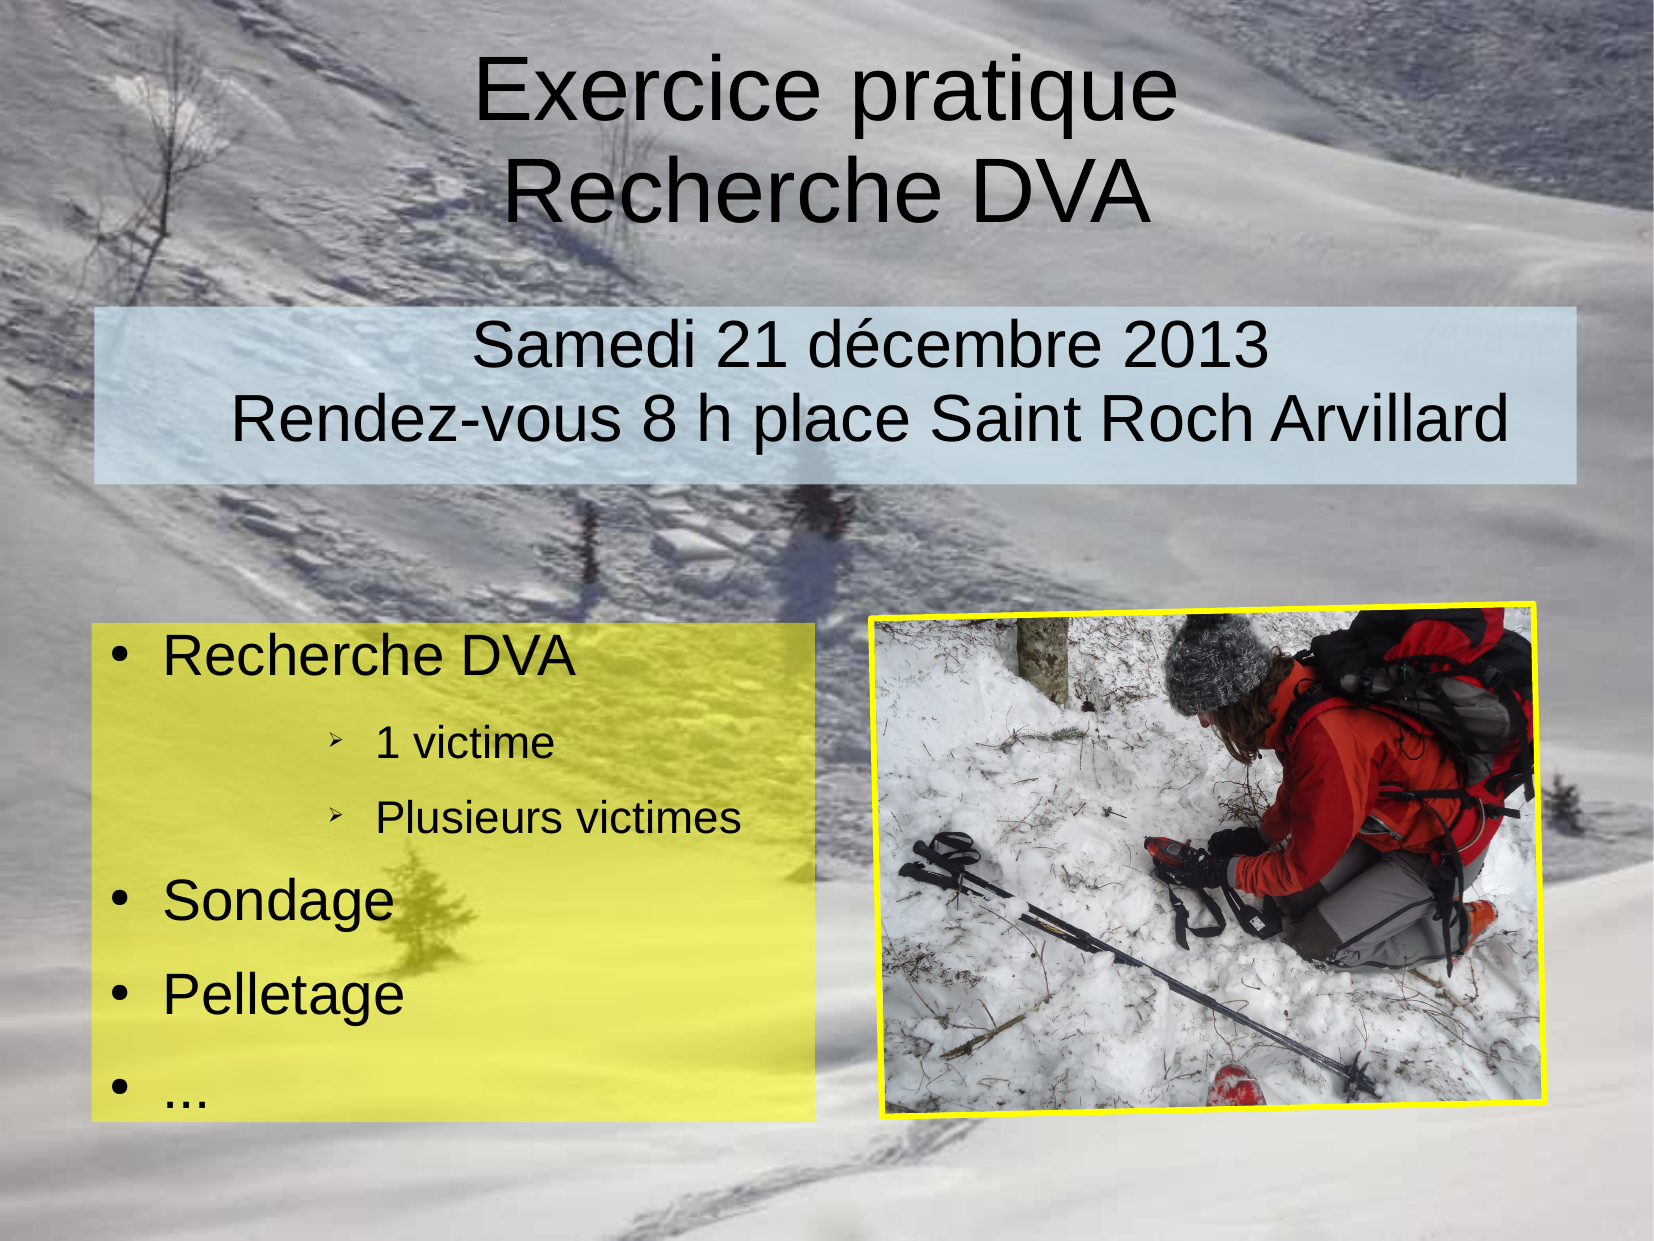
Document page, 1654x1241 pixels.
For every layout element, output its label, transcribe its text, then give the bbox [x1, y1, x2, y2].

list Recherche DVA 1 victime Plusieurs victimes Sondage Pelletage ... [91, 622, 815, 1123]
picture [0, 0, 1654, 1241]
list Samedi 21 décembre 2013 Rendez-vous 8 h place Saint Roch Arvillard [94, 306, 1577, 485]
title Exercice pratique Recherche DVA [59, 37, 1595, 243]
